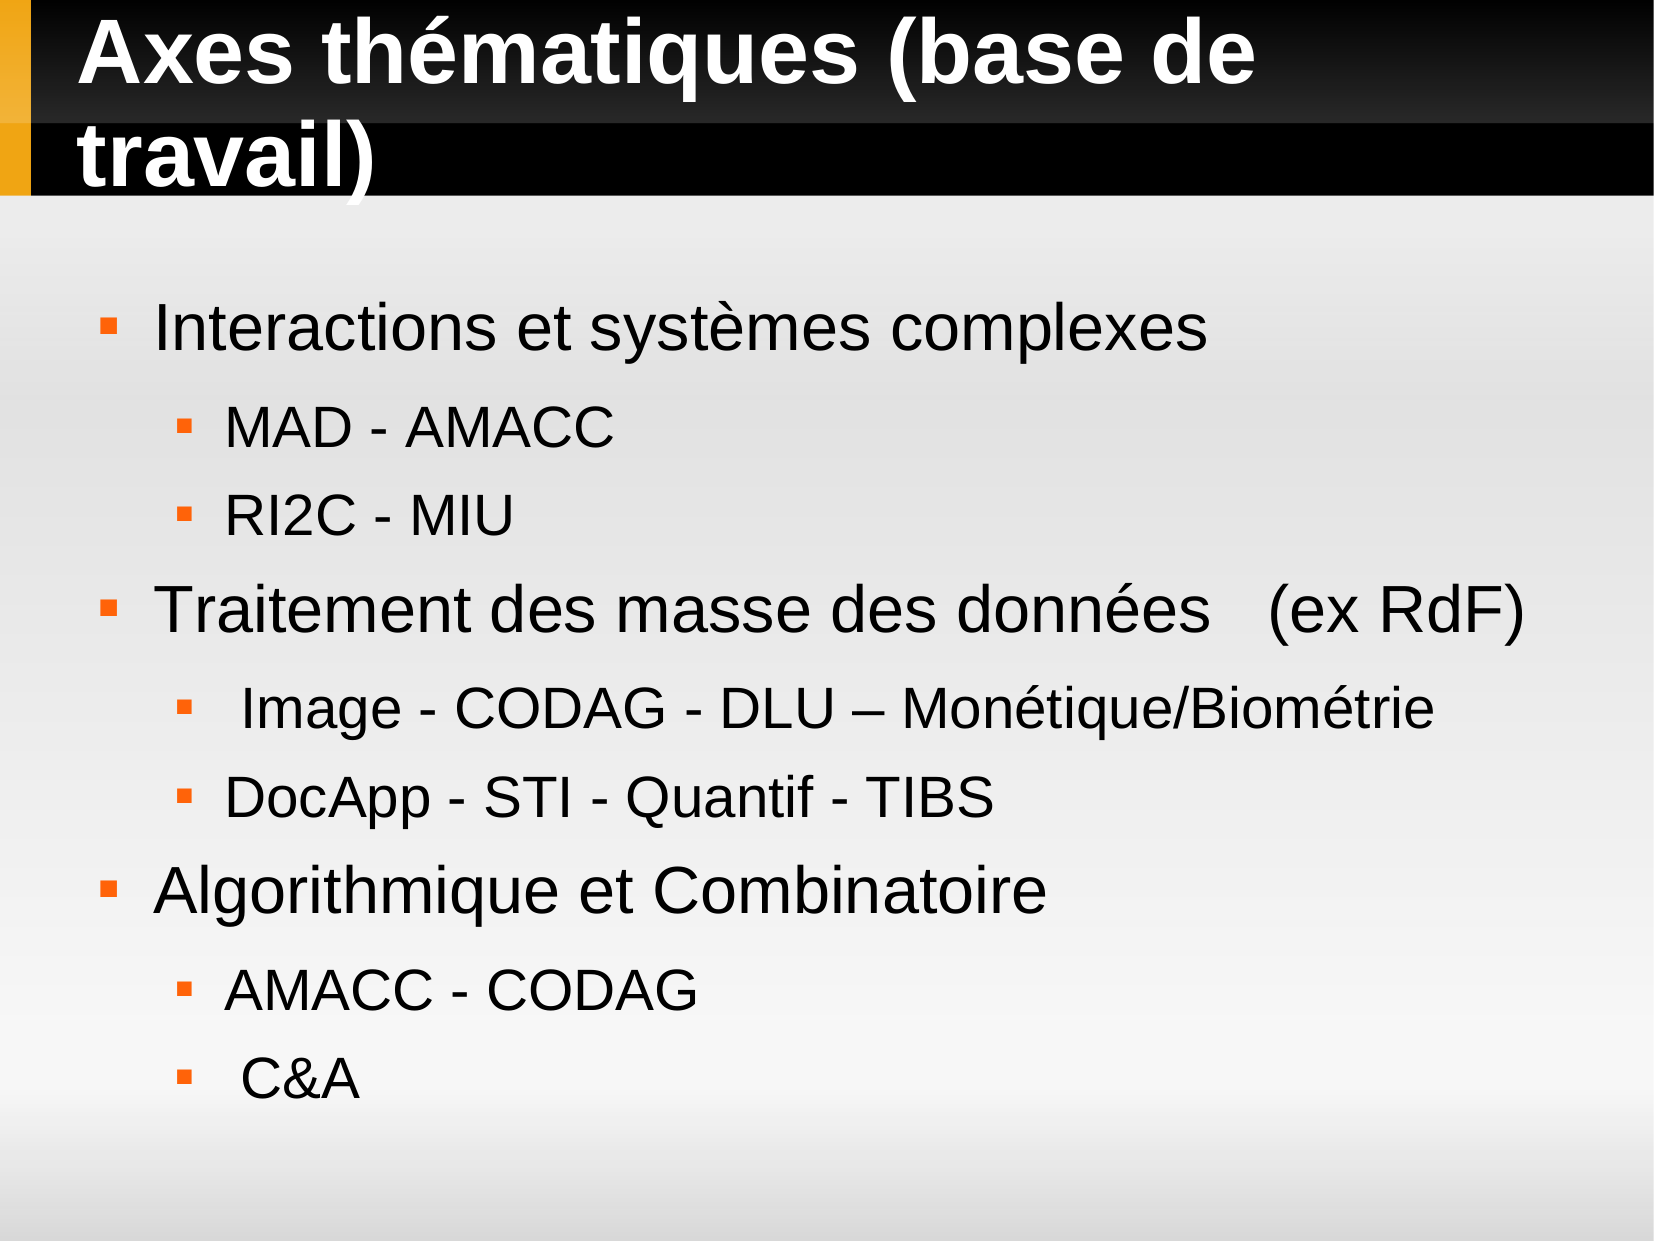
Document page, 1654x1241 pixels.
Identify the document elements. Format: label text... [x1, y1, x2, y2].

title Axes thématiques (base de travail) [76, 0, 1565, 208]
picture [0, 0, 1654, 1241]
list Interactions et systèmes complexes MAD - AMACC RI2C - MIU Traitement des masse des données (ex RdF) Image - CODAG - DLU – Monétique/Biométrie DocApp - STI - Quantif - TIBS Algorithmique et Combinatoire AMACC - CODAG C&A [82, 290, 1571, 1110]
